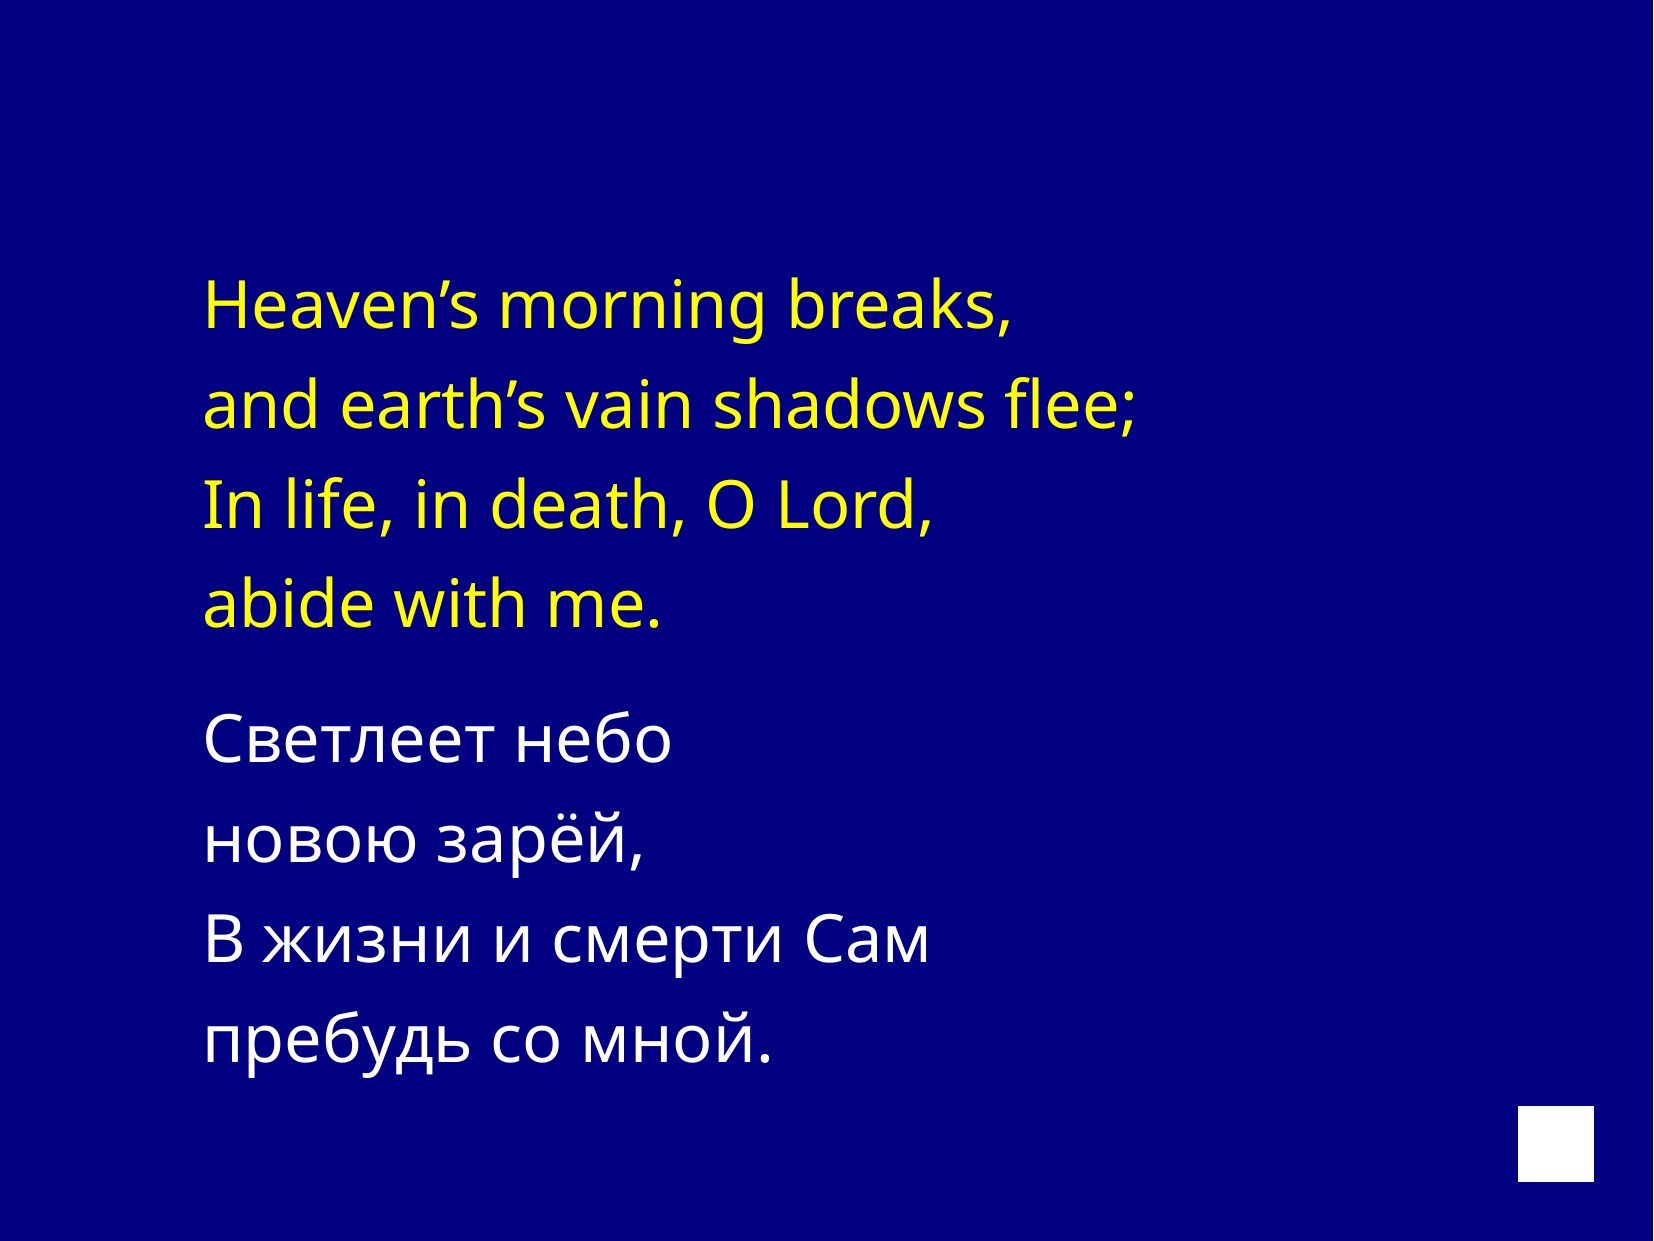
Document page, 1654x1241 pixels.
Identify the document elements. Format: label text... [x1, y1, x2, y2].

text_box Светлеет небо новою зарёй, В жизни и смерти Сам пребудь со мной. [75, 675, 1576, 1163]
text_box [1518, 1106, 1594, 1182]
text_box Heaven’s morning breaks, and earth’s vain shadows flee; In life, in death, O Lord, abide with me. [75, 150, 1576, 638]
